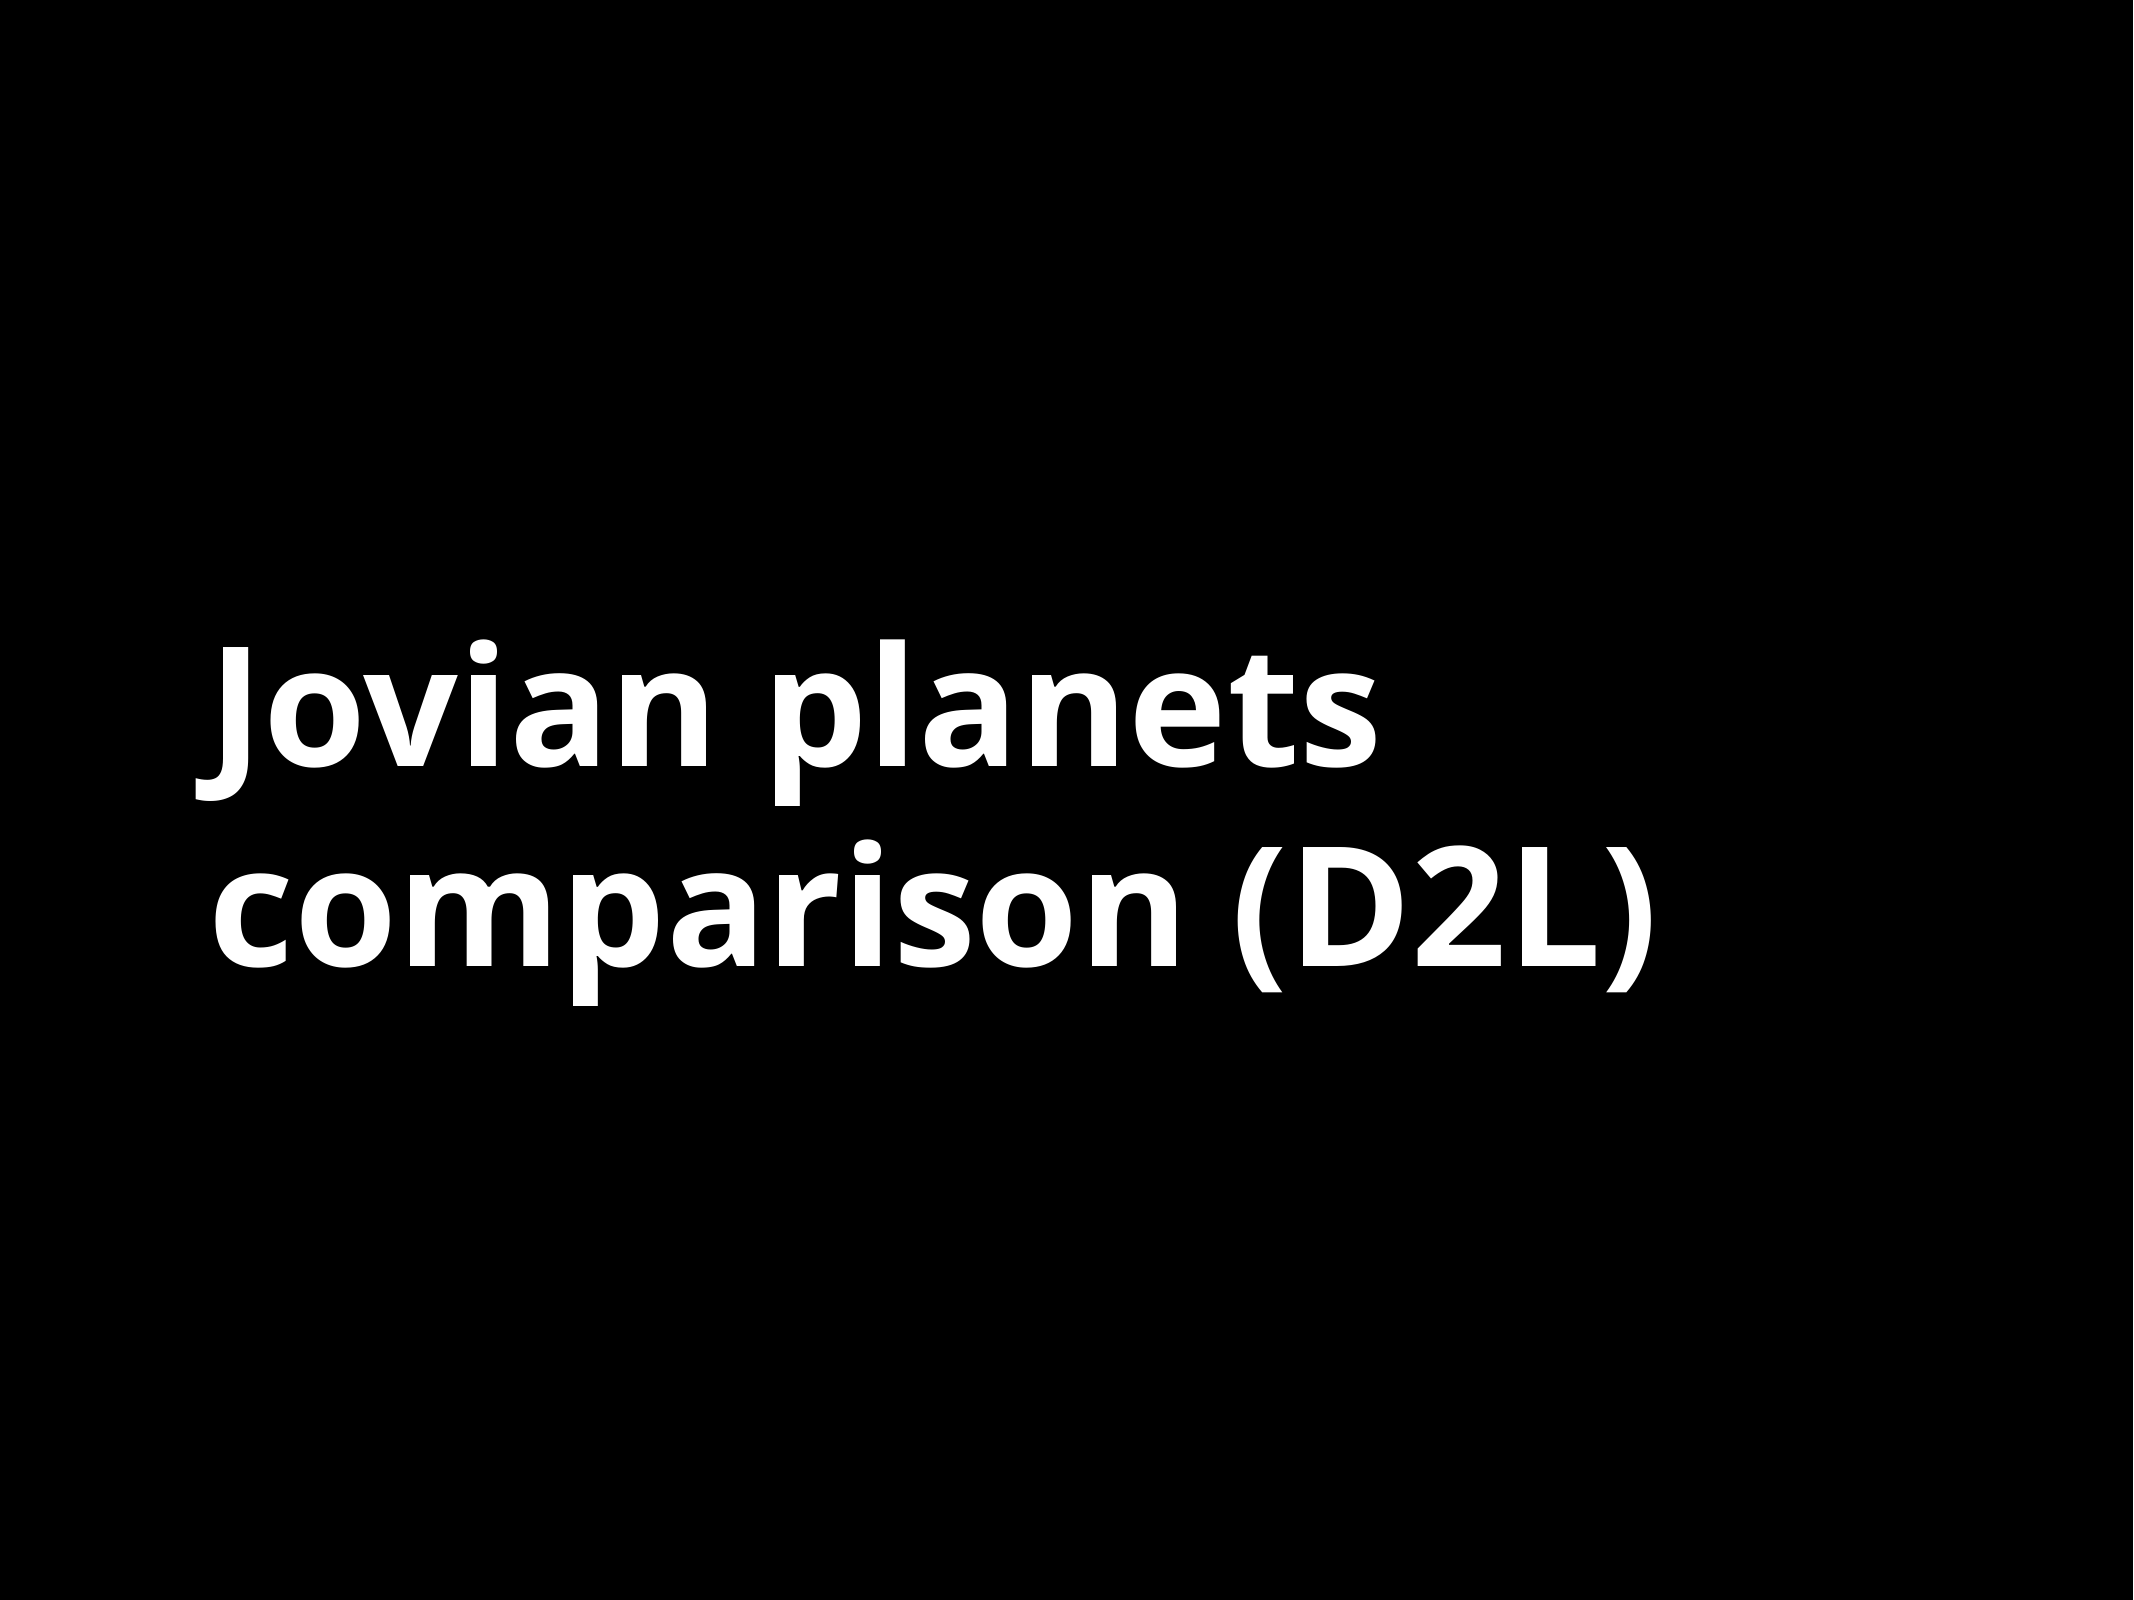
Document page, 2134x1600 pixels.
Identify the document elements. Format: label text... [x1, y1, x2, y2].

title Jovian planets comparison (D2L) [208, 529, 1925, 1071]
